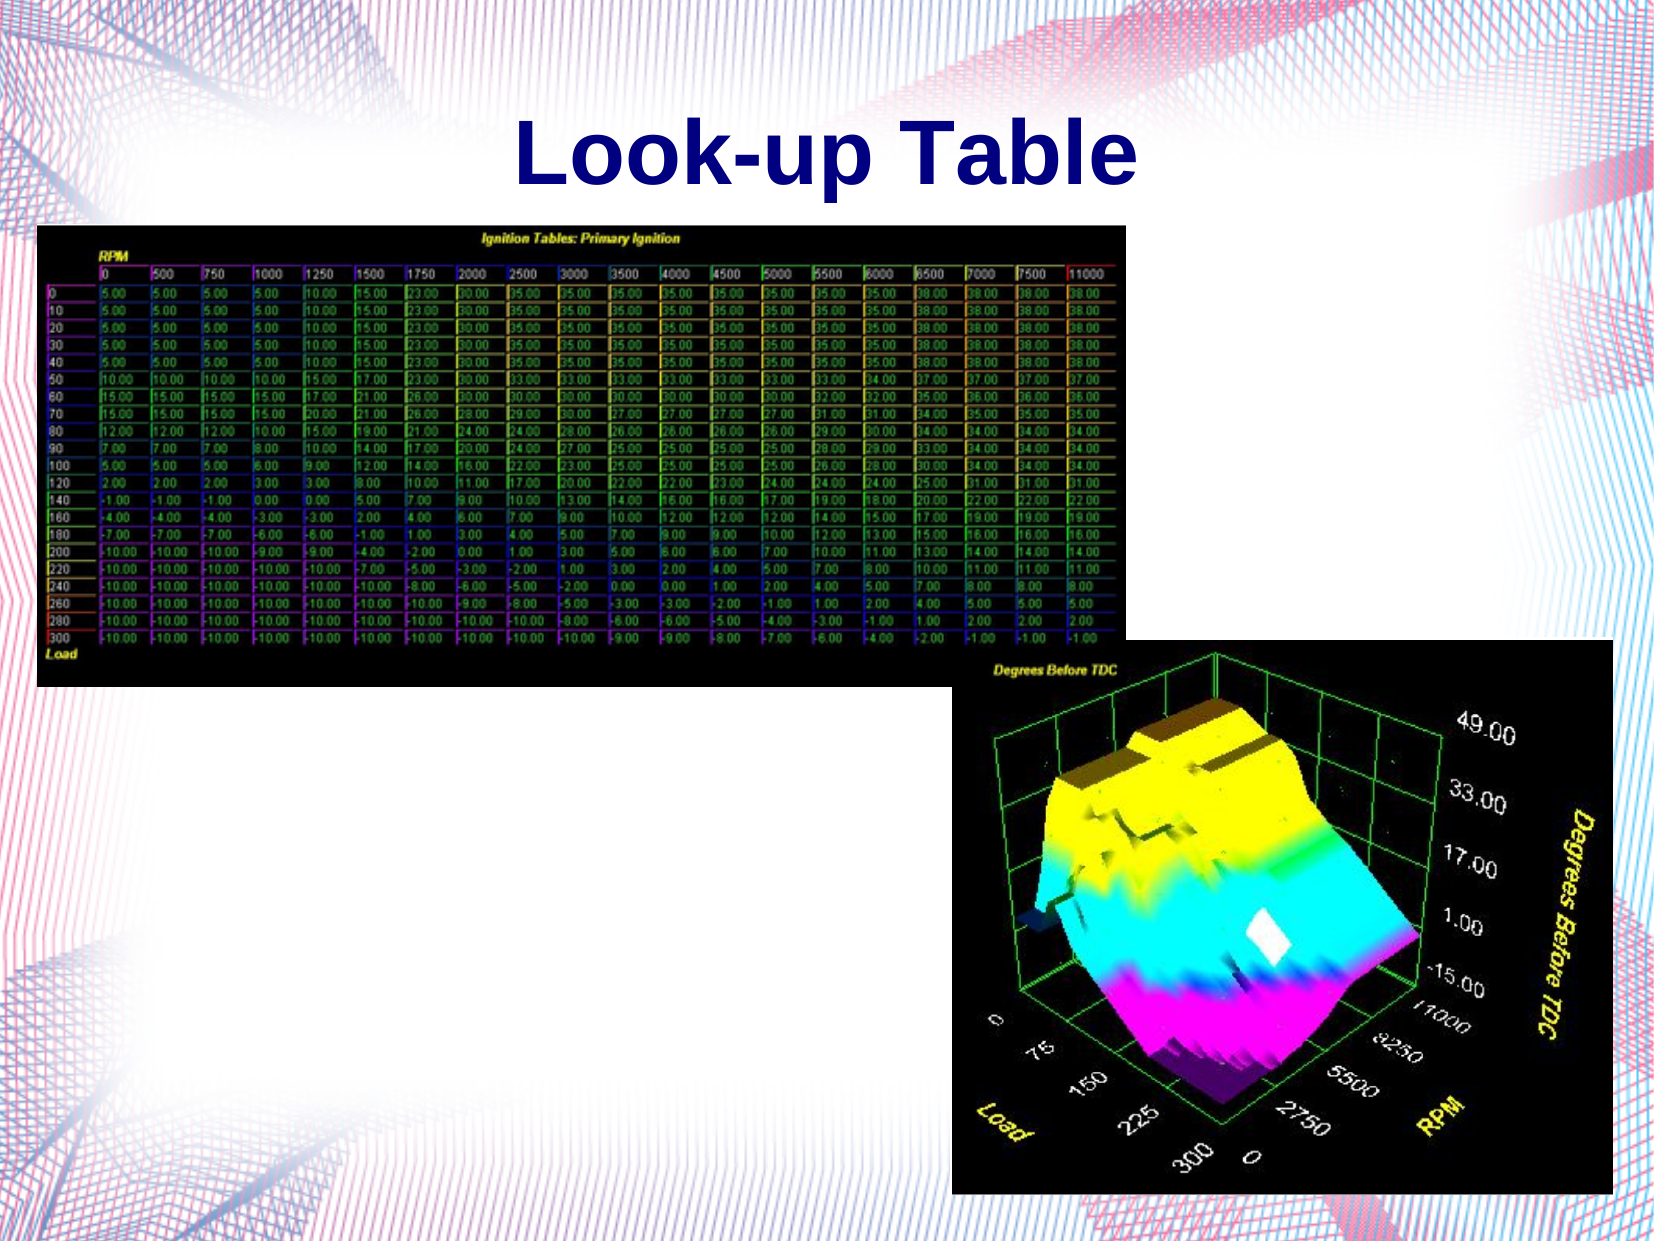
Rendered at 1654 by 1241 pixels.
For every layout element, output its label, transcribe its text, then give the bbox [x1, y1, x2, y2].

picture [0, 0, 1654, 1241]
title Look-up Table [82, 49, 1571, 257]
